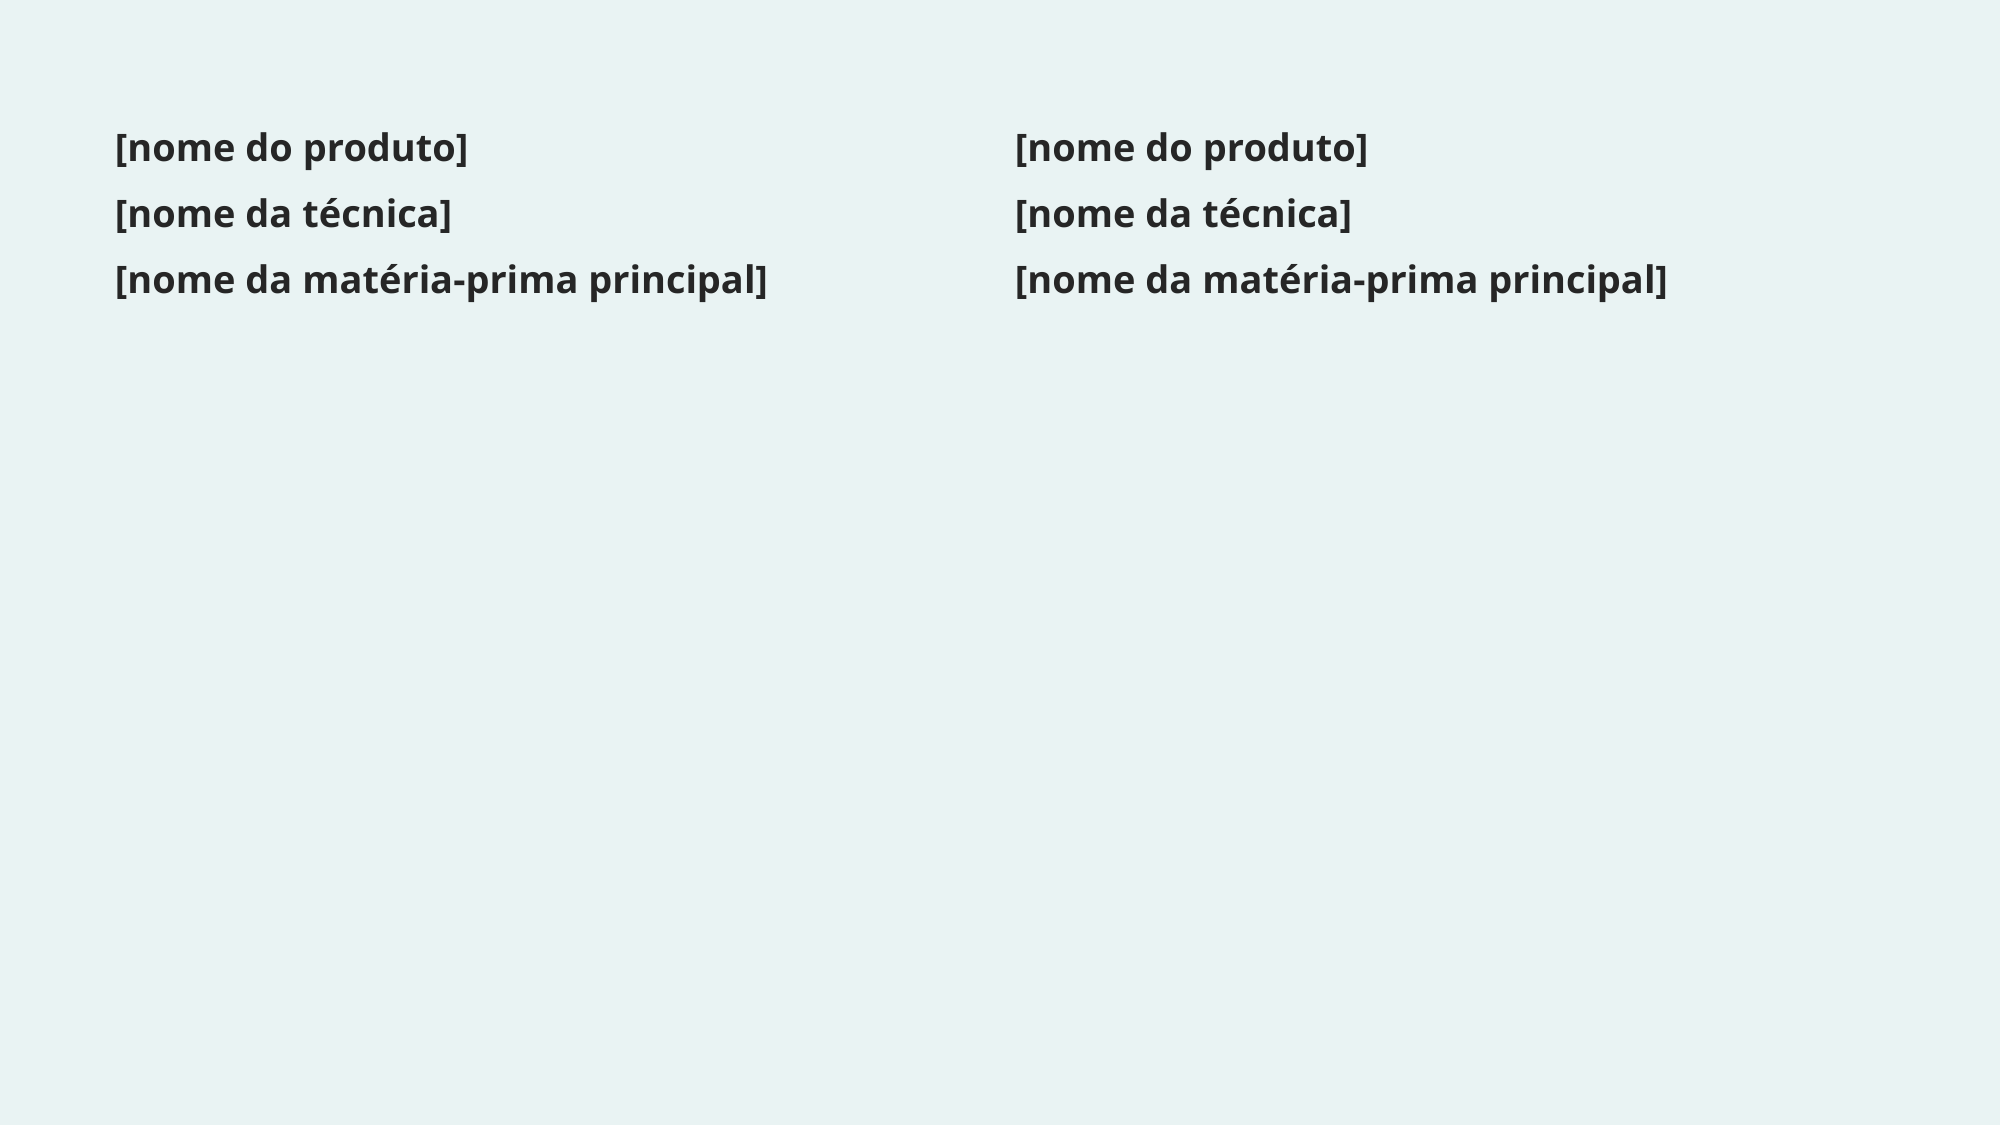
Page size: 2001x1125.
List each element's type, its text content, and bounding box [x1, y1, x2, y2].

list [nome do produto] [nome da técnica] [nome da matéria-prima principal] [999, 109, 1889, 309]
list [nome do produto] [nome da técnica] [nome da matéria-prima principal] [99, 109, 984, 309]
